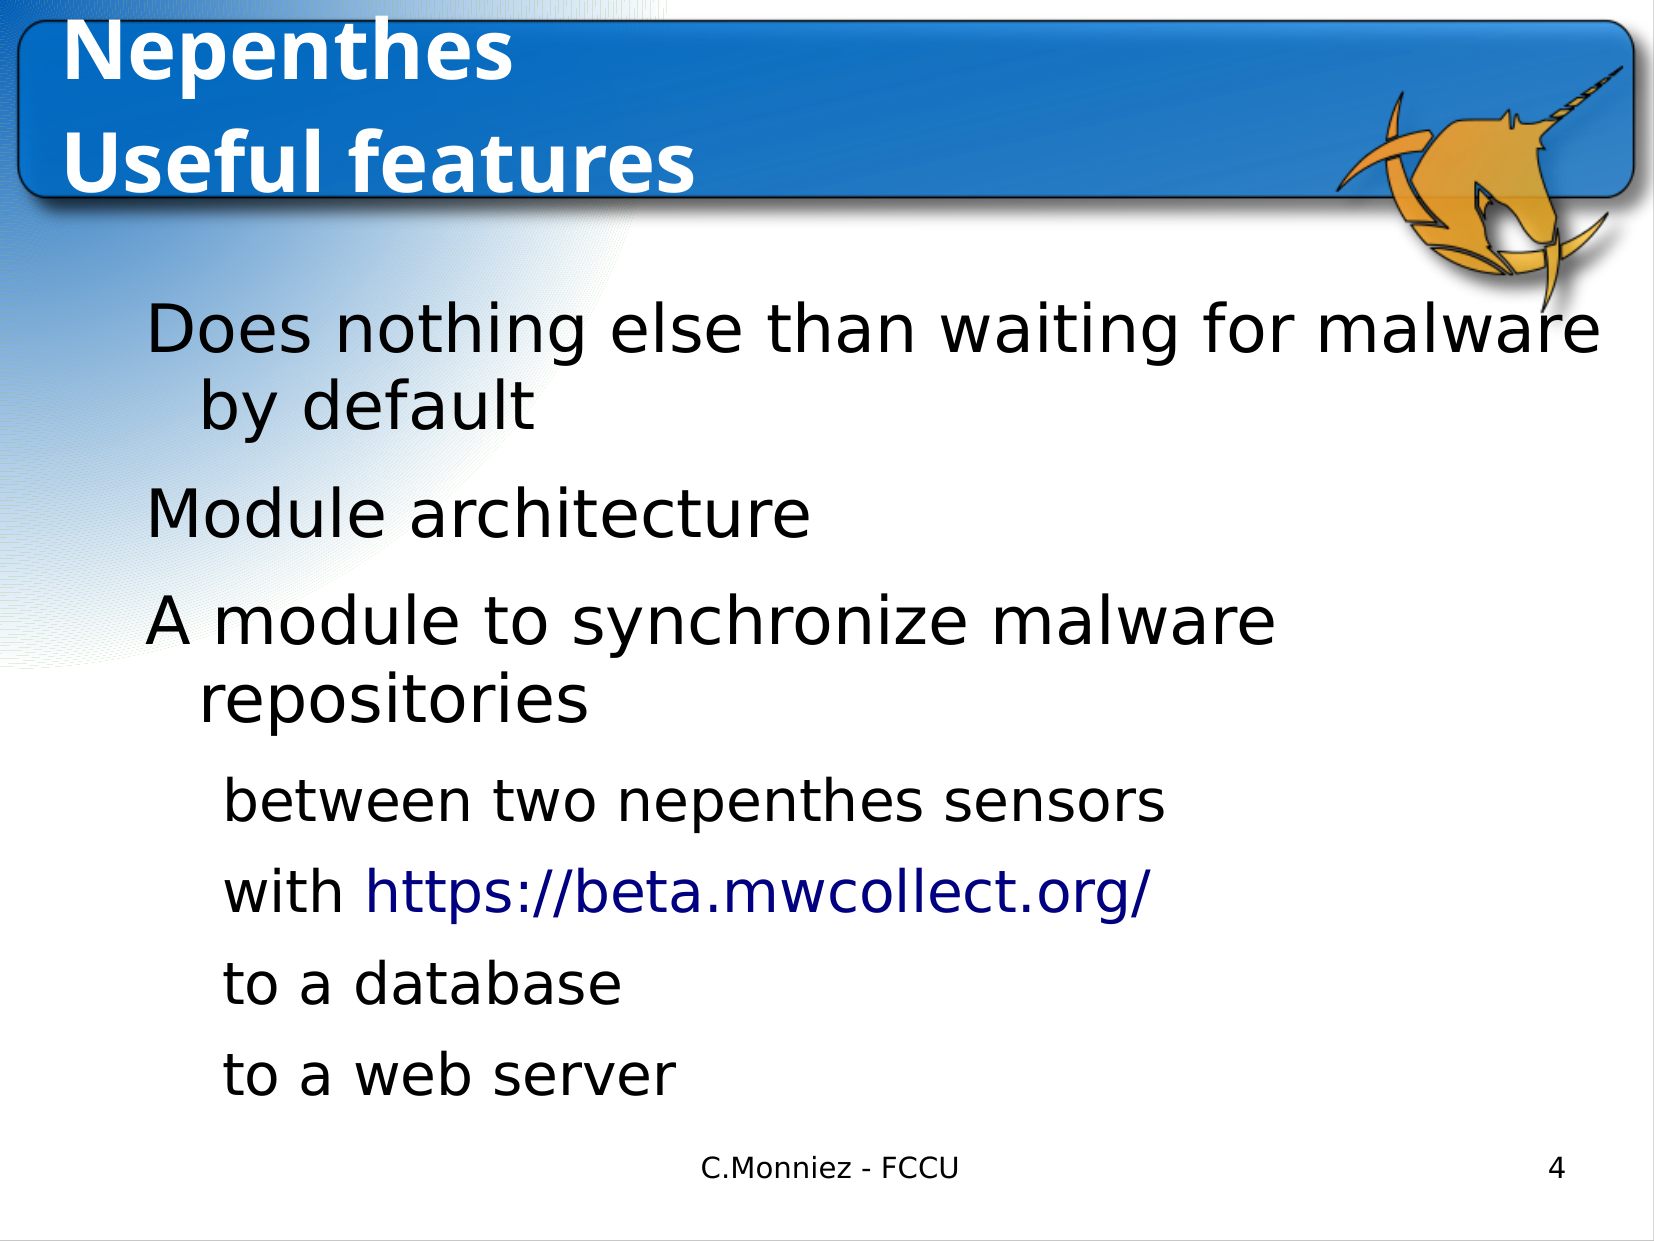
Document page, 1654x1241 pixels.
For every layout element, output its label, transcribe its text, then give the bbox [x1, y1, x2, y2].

title Nepenthes Useful features [59, 0, 1329, 208]
list Does nothing else than waiting for malware by default Module architecture A module to synchronize malware repositories between two nepenthes sensors with https://beta.mwcollect.org/ to a database to a web server [127, 290, 1616, 1110]
picture [0, 0, 1654, 1241]
